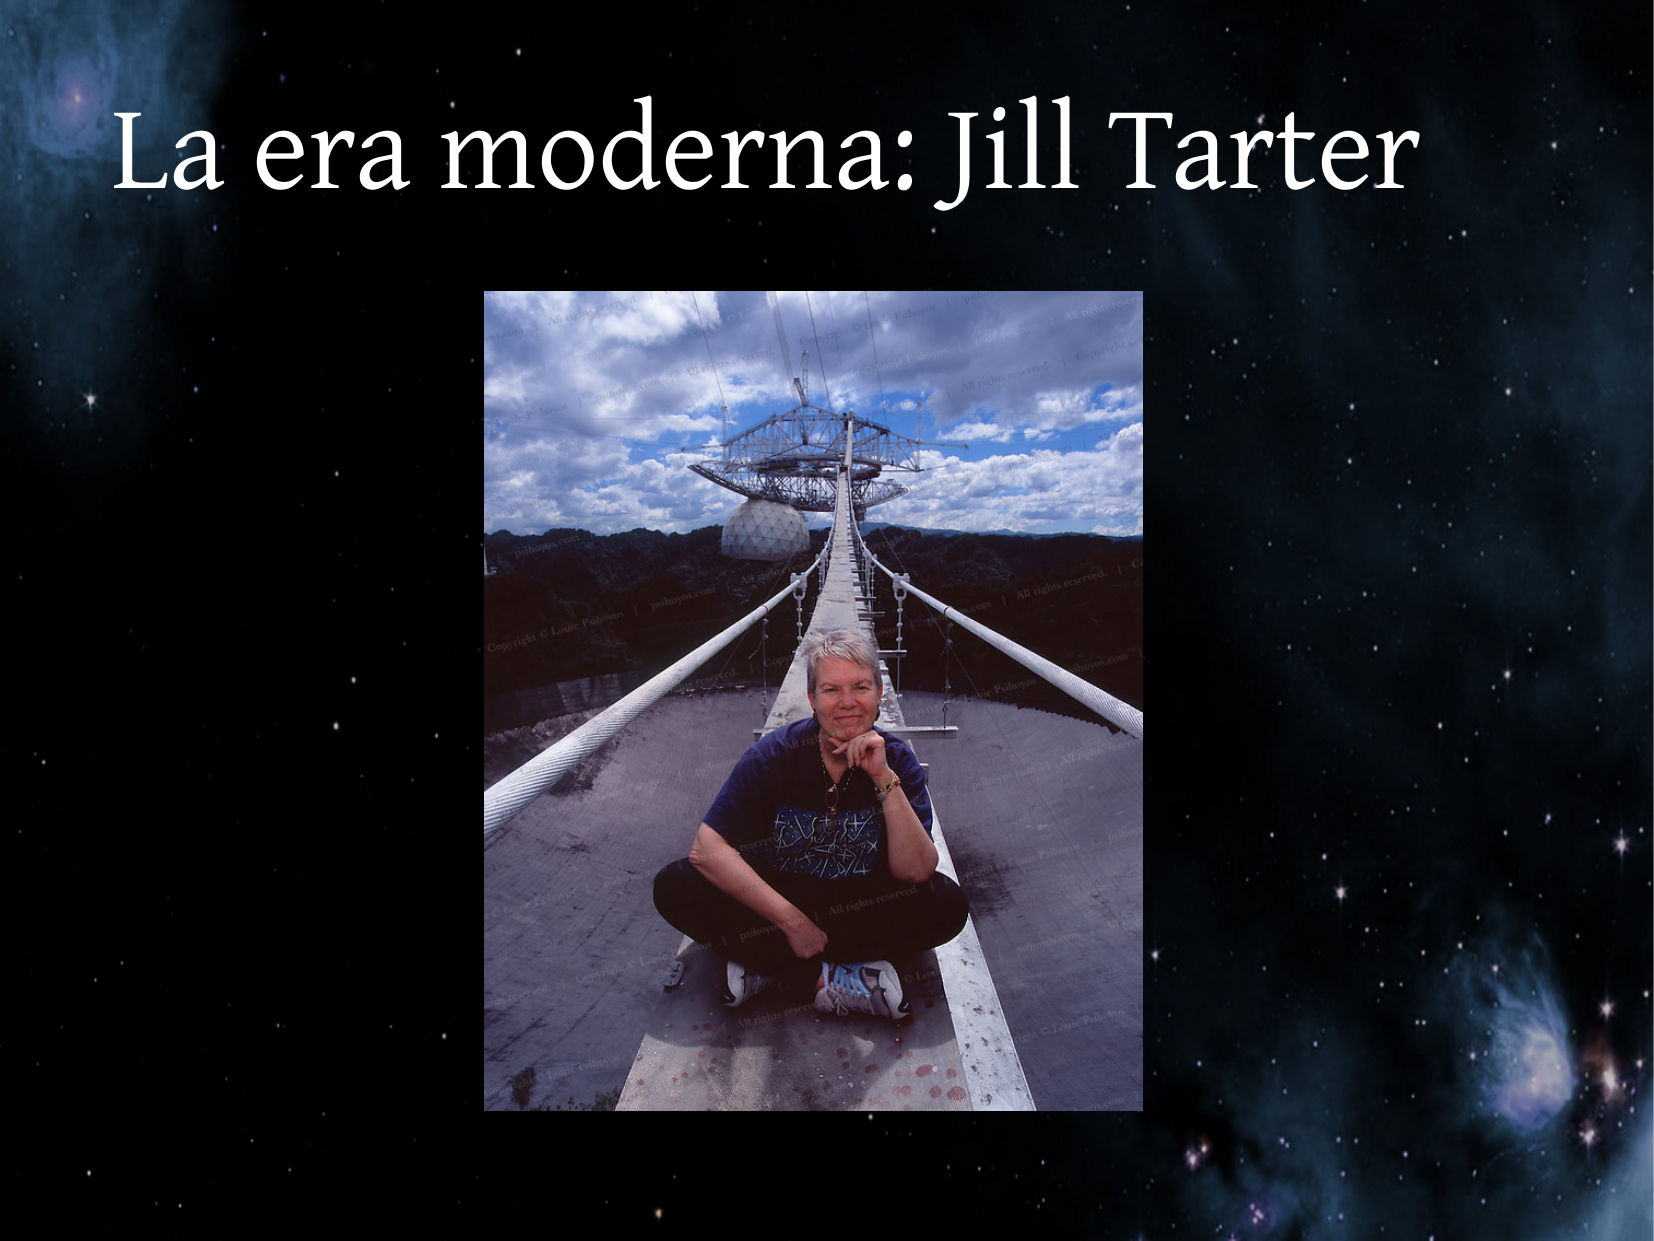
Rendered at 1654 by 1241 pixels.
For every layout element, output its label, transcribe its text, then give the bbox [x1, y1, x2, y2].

title La era moderna: Jill Tarter [59, 49, 1477, 257]
picture [0, 0, 1654, 1241]
